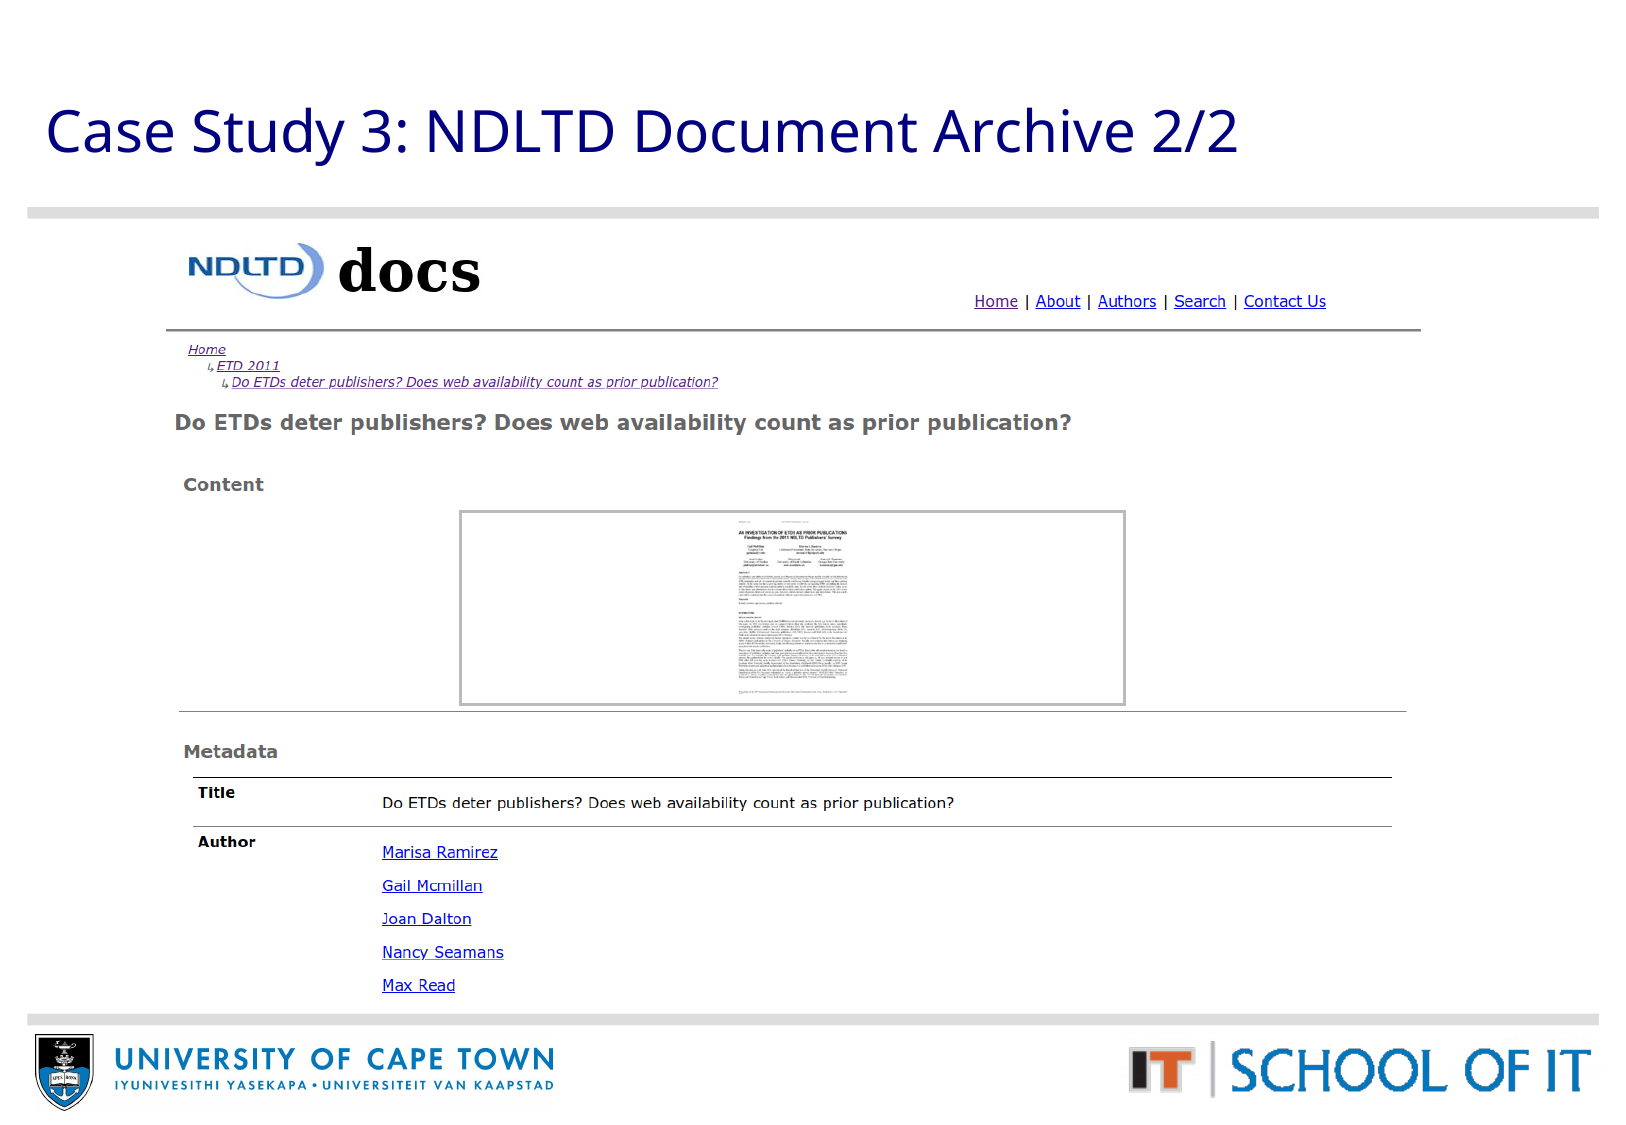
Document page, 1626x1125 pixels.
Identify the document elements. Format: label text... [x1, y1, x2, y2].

picture [1118, 1030, 1606, 1109]
picture [35, 1034, 553, 1111]
title Case Study 3: NDLTD Document Archive 2/2 [45, 66, 1583, 194]
picture [166, 236, 1423, 998]
